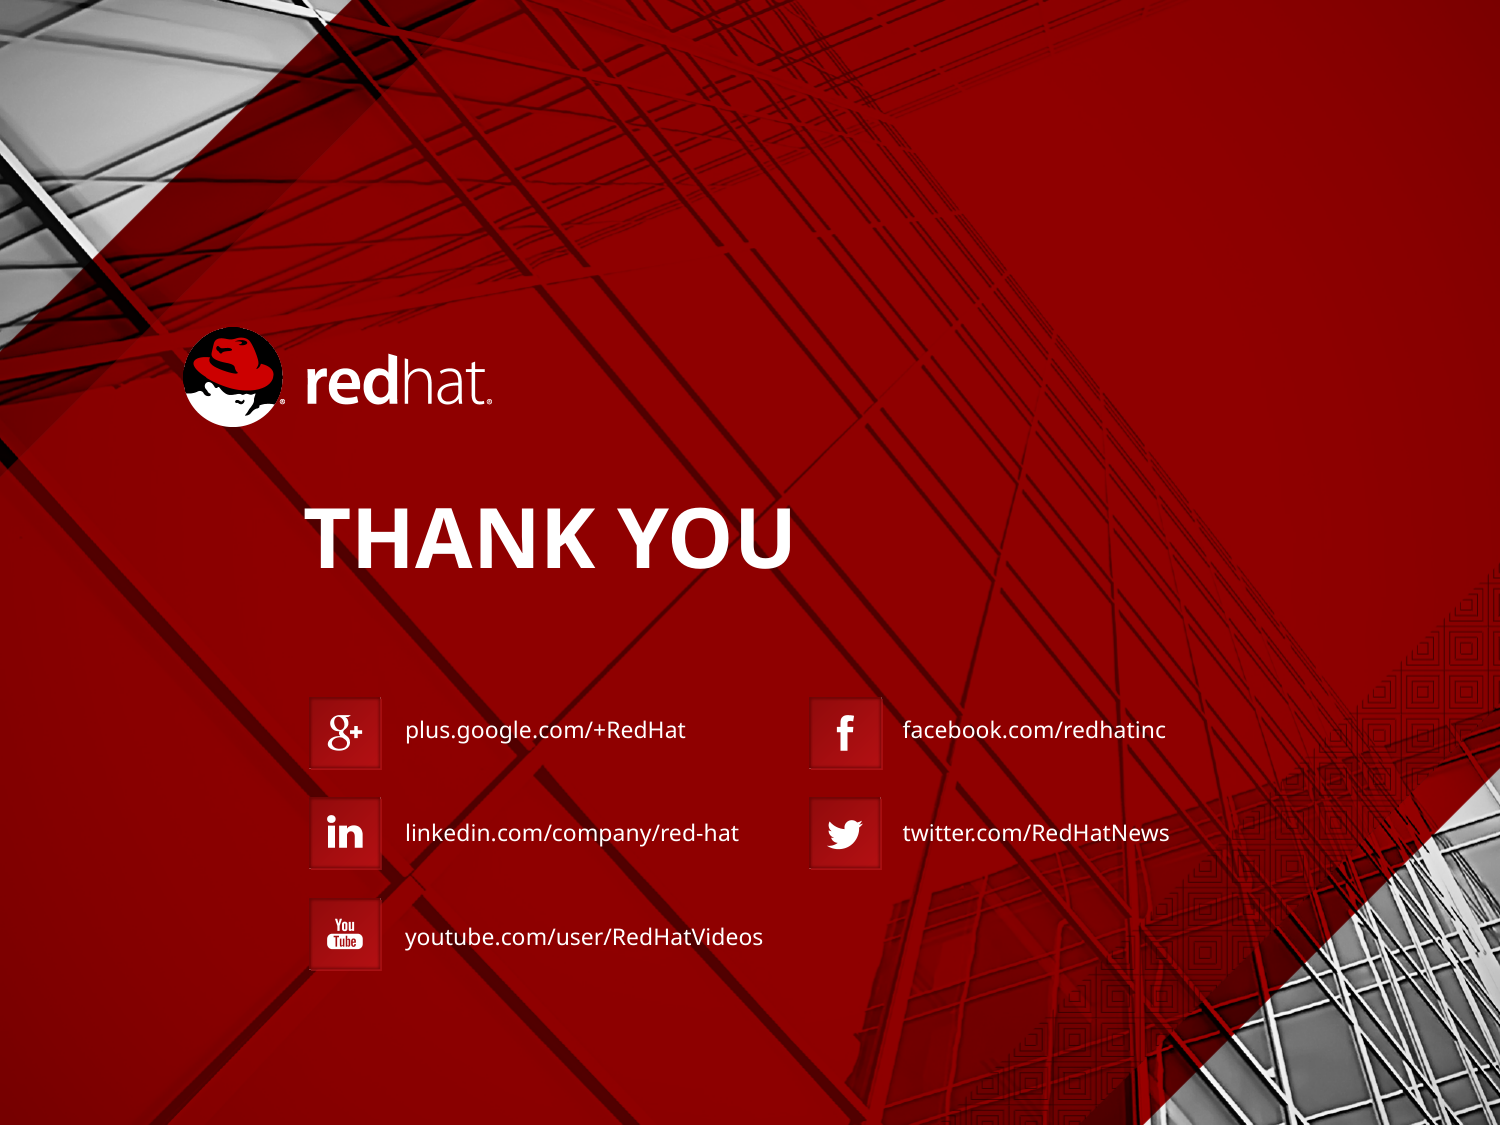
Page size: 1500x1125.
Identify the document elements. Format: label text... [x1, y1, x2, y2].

title THANK YOU [303, 479, 1294, 668]
picture [0, 0, 1500, 1125]
text_box facebook.com/redhatinc twitter.com/RedHatNews [902, 714, 1266, 1030]
text_box plus.google.com/+RedHat linkedin.com/company/red-hat youtube.com/user/RedHatVideos [405, 714, 796, 1030]
